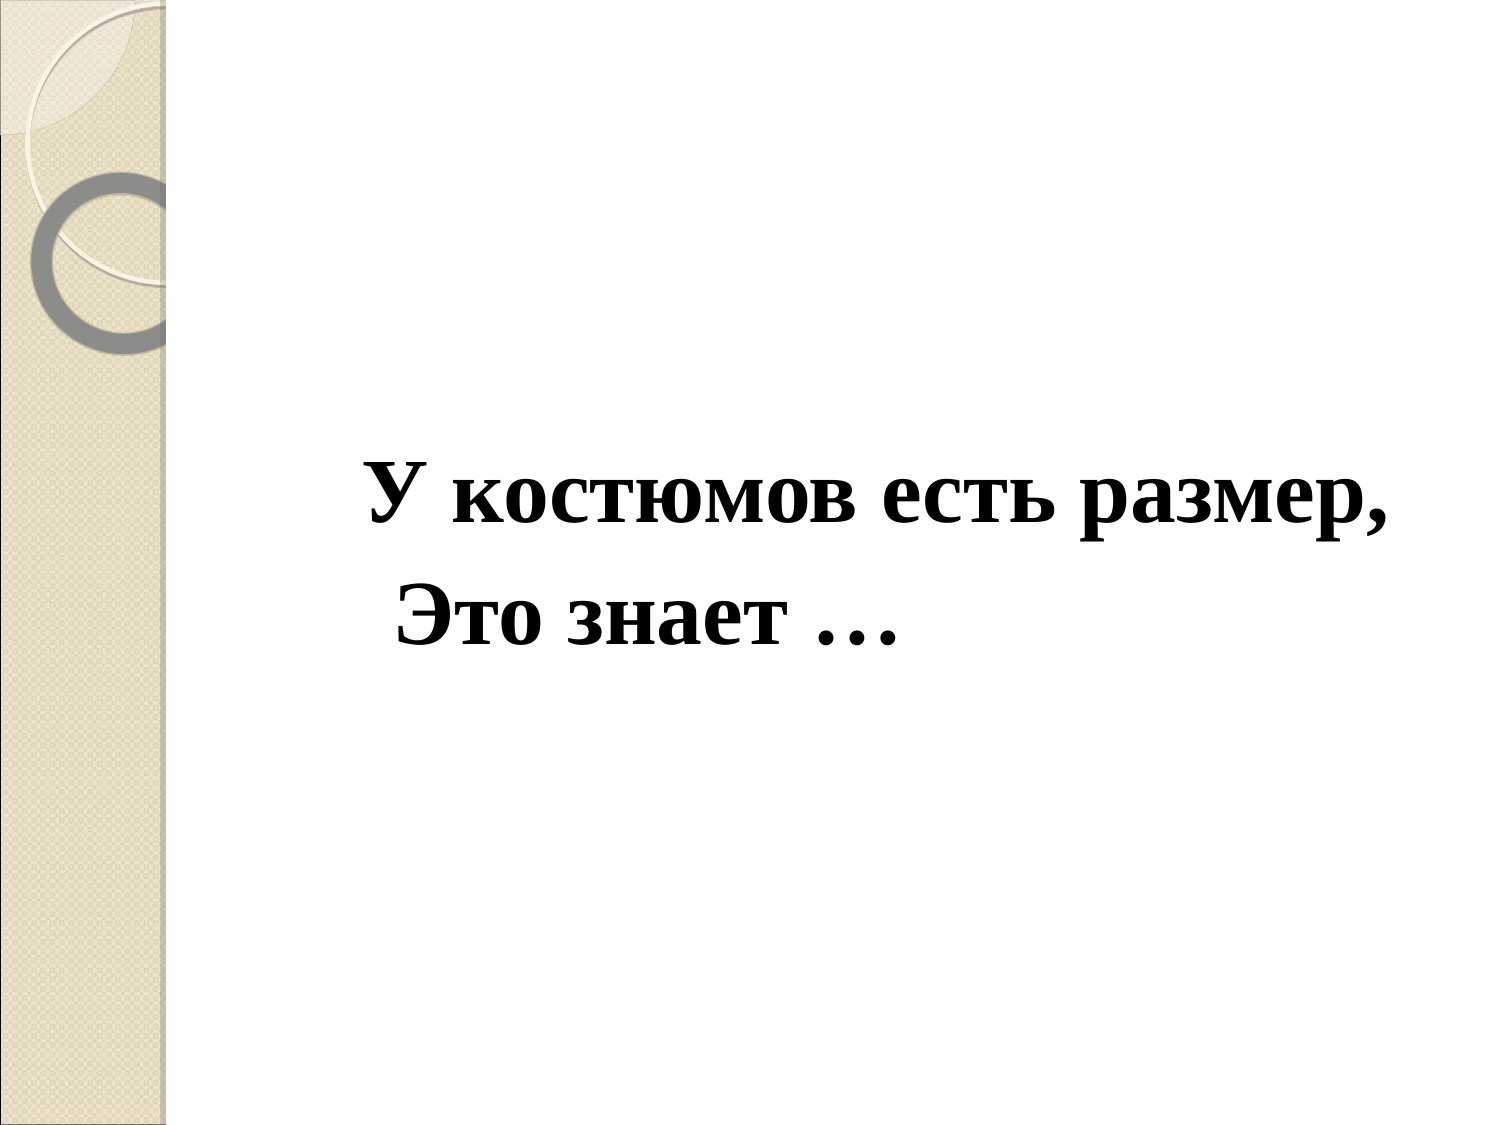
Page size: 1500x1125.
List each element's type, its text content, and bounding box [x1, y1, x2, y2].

list У костюмов есть размер, Это знает … [235, 237, 1466, 1026]
